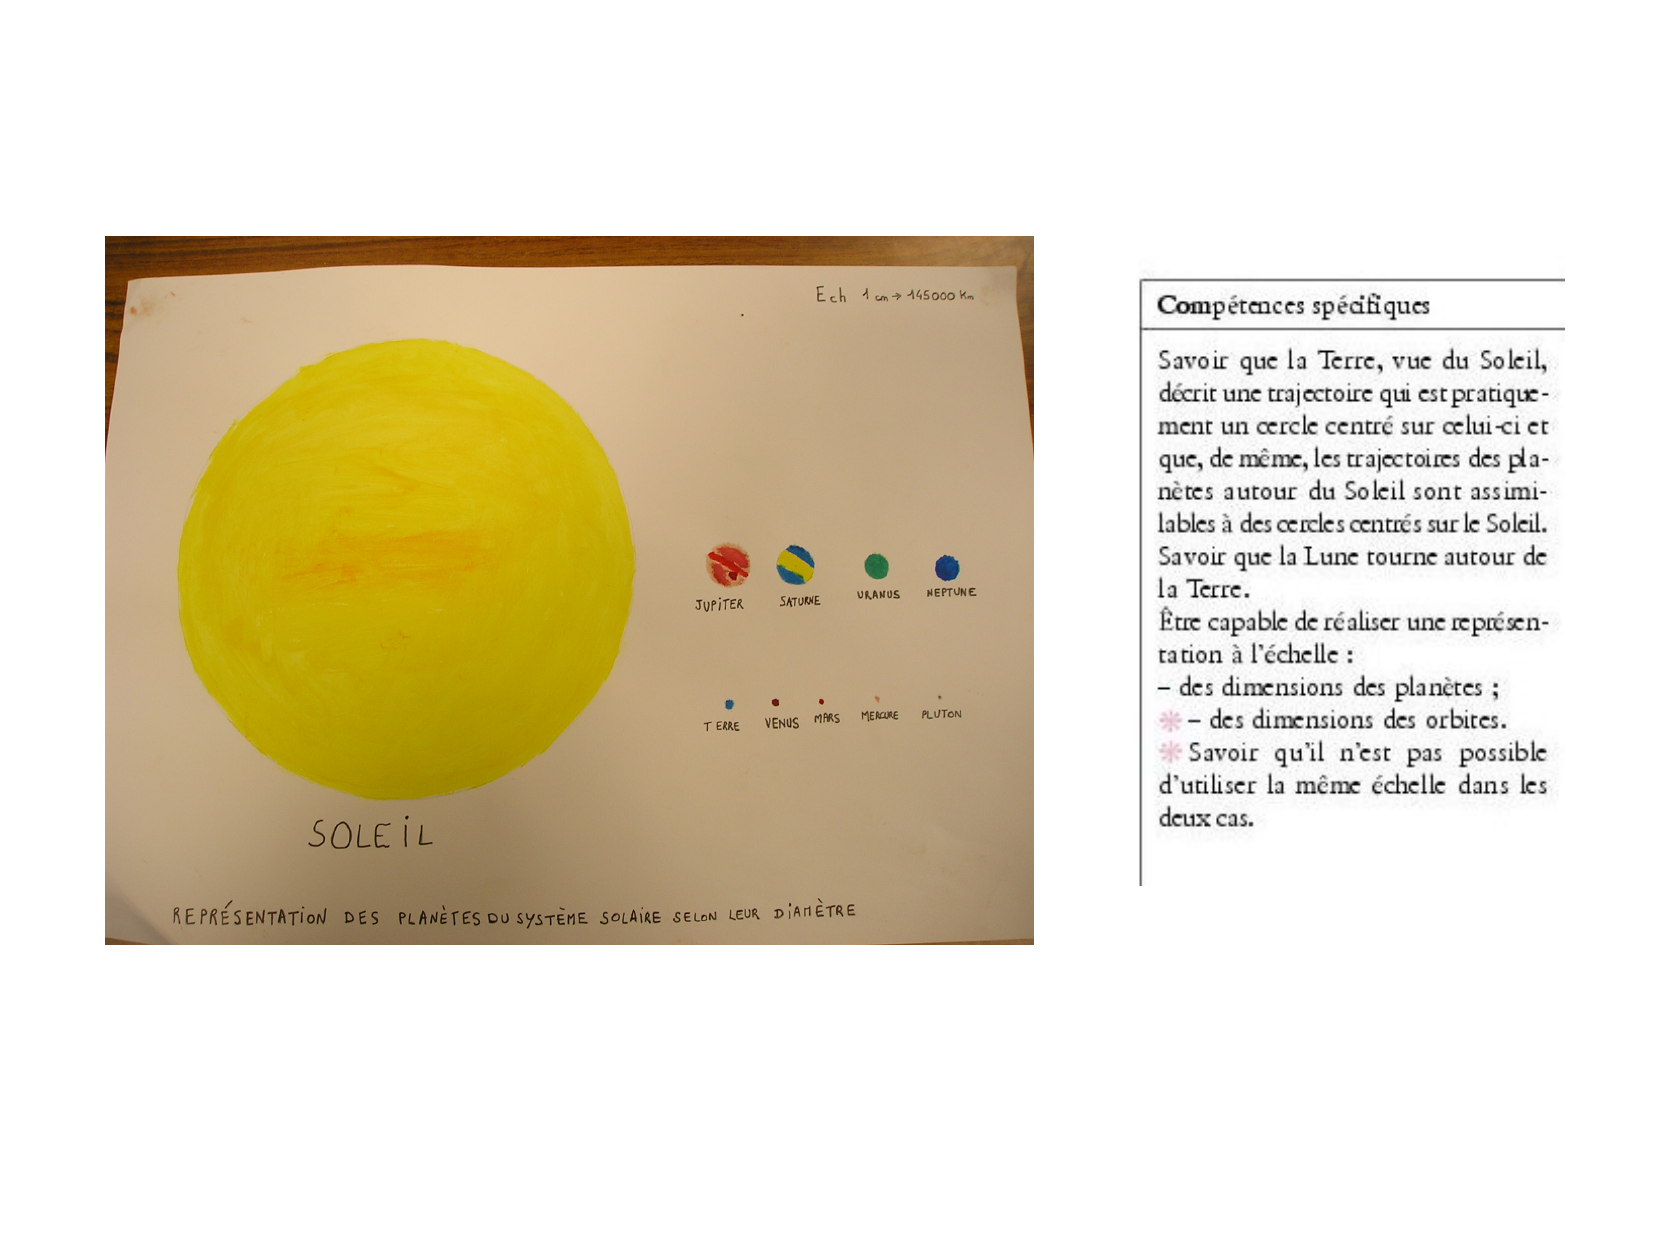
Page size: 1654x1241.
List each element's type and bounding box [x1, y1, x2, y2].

picture [1122, 255, 1565, 886]
picture [105, 236, 1034, 945]
